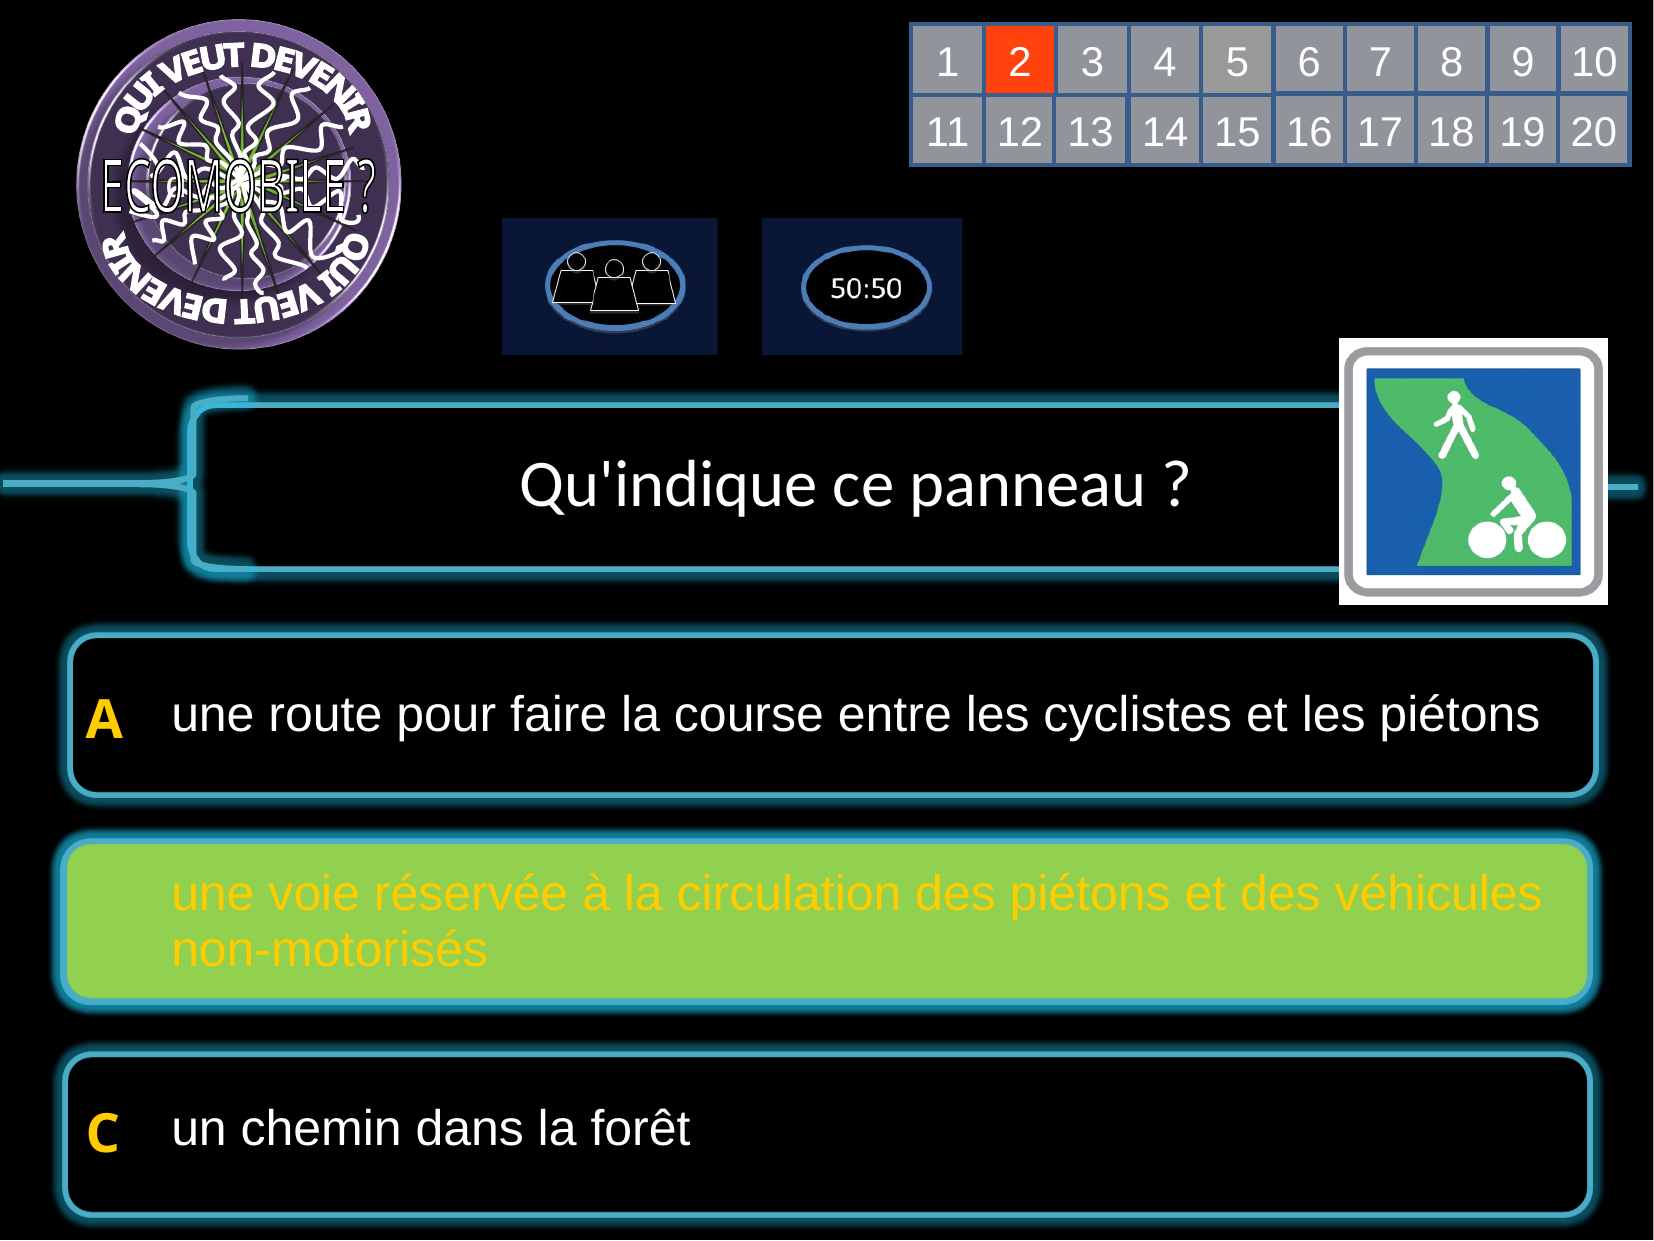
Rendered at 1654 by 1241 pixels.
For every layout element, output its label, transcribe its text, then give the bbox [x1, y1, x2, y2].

text_box 19 [1486, 93, 1558, 166]
list une route pour faire la course entre les cyclistes et les piétons [171, 643, 1571, 786]
picture [45, 1034, 1610, 1235]
picture [0, 338, 1654, 605]
text_box 13 [1054, 94, 1127, 166]
text_box 5 [1201, 24, 1273, 94]
picture [50, 615, 1616, 815]
text_box 8 [1416, 24, 1487, 93]
text_box 1 [911, 24, 983, 94]
text_box 11 [911, 94, 983, 166]
text_box 17 [1345, 93, 1415, 166]
text_box 10 [1558, 24, 1630, 93]
list une voie réservée à la circulation des piétons et des véhicules non-motorisés [171, 850, 1571, 993]
text_box 3 [1056, 24, 1128, 95]
text_box 12 [983, 94, 1054, 166]
text_box 18 [1415, 93, 1486, 166]
picture [53, 18, 402, 370]
text_box 6 [1273, 24, 1344, 93]
list un chemin dans la forêt [171, 1057, 1571, 1199]
picture [43, 821, 1610, 1022]
text_box 7 [1344, 24, 1416, 93]
text_box 9 [1487, 24, 1558, 93]
text_box 20 [1558, 93, 1630, 166]
text_box 2 [983, 24, 1056, 94]
title Qu'indique ce panneau ? [200, 407, 1339, 573]
text_box 14 [1128, 94, 1201, 166]
text_box 15 [1201, 94, 1273, 166]
text_box 16 [1273, 93, 1345, 166]
text_box 4 [1128, 24, 1201, 94]
